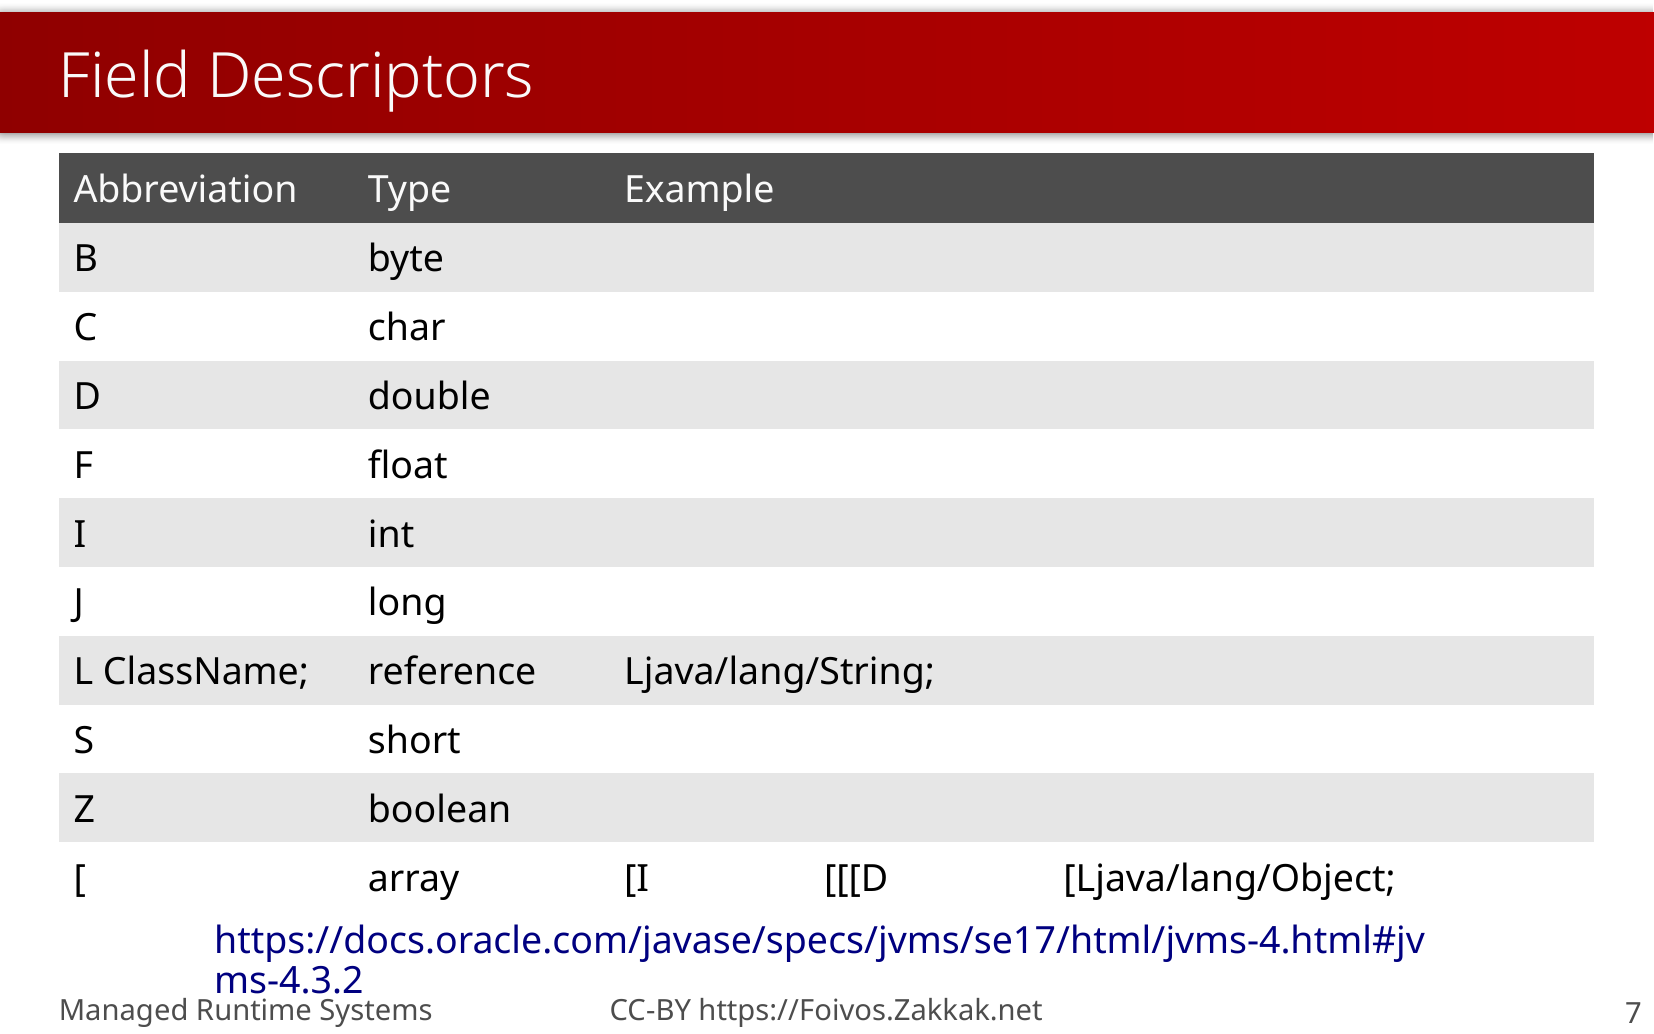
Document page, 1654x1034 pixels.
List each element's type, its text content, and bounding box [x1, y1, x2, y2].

table_cell [ [59, 842, 353, 912]
table_header Type [353, 153, 609, 223]
table_cell int [353, 498, 609, 567]
table_cell char [353, 292, 609, 361]
text_box https://docs.oracle.com/javase/specs/jvms/se17/html/jvms-4.html#jvms-4.3.2 [199, 906, 1454, 976]
table_cell [609, 773, 1594, 842]
table_cell [609, 223, 1594, 292]
table_cell float [353, 429, 609, 498]
title Field Descriptors [58, 7, 1329, 139]
table_cell [609, 498, 1594, 567]
table_cell [609, 429, 1594, 498]
table_cell Z [59, 773, 353, 842]
table_cell boolean [353, 773, 609, 842]
table_cell array [353, 842, 609, 906]
table_cell byte [353, 223, 609, 292]
table_cell B [59, 223, 353, 292]
table_cell [609, 705, 1594, 773]
table_cell [609, 361, 1594, 429]
table_cell Ljava/lang/String; [609, 636, 1594, 705]
table_cell J [59, 567, 353, 636]
table_cell D [59, 361, 353, 429]
table_cell I [59, 498, 353, 567]
table_cell C [59, 292, 353, 361]
table_cell [609, 292, 1594, 361]
table_cell [609, 567, 1594, 636]
table_cell F [59, 429, 353, 498]
table_cell [I [[[D [Ljava/lang/Object; [609, 842, 1594, 912]
table_header Example [609, 153, 1594, 223]
table_cell long [353, 567, 609, 636]
table_header Abbreviation [59, 153, 353, 223]
table_cell S [59, 705, 353, 773]
table_cell short [353, 705, 609, 773]
table_cell reference [353, 636, 609, 705]
table_cell L ClassName; [59, 636, 353, 705]
table_cell double [353, 361, 609, 429]
